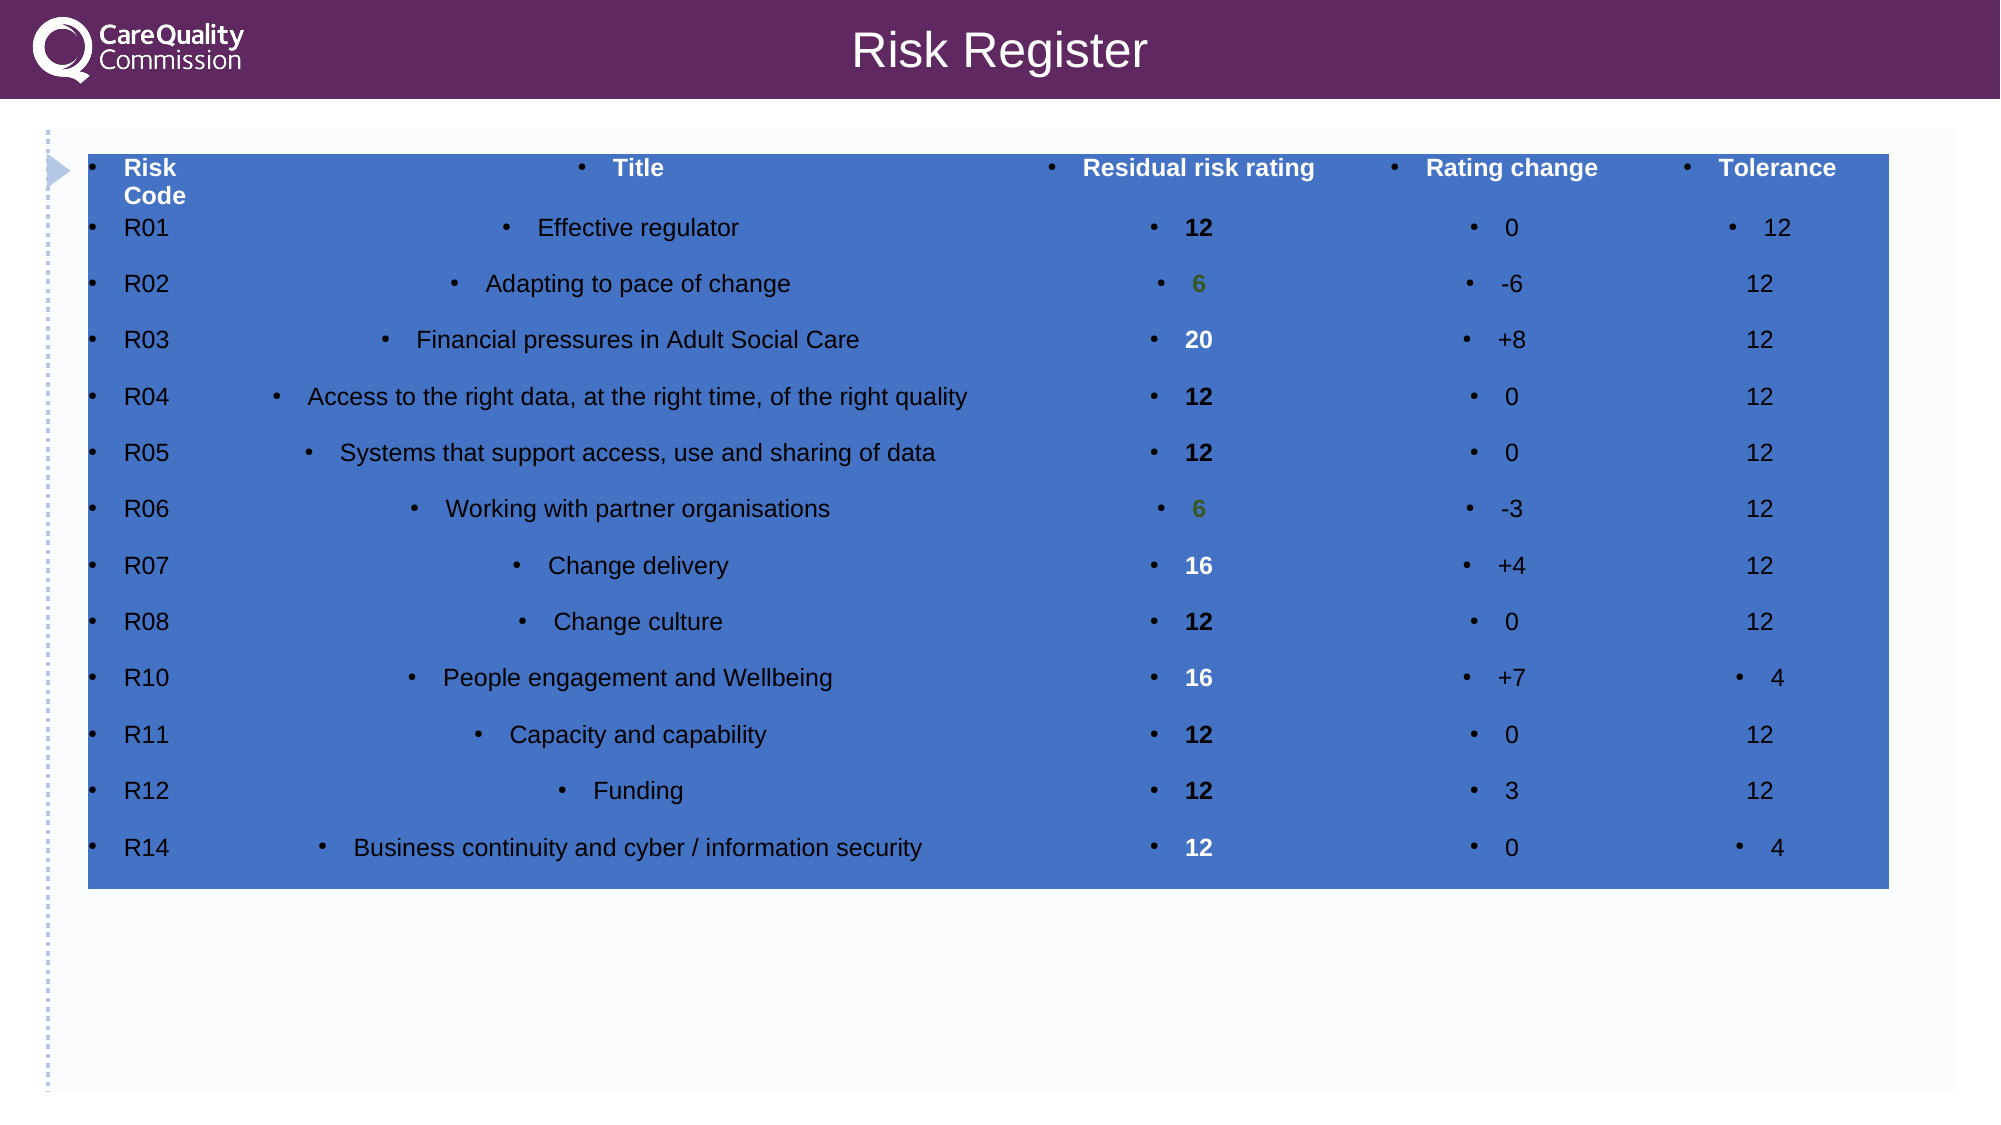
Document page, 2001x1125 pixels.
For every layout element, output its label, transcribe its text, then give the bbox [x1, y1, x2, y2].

table_cell Financial pressures in Adult Social Care [236, 326, 1006, 383]
table_cell 0 [1357, 833, 1632, 889]
table_cell Business continuity and cyber / information security [236, 833, 1006, 889]
table_cell 12 [1632, 721, 1889, 777]
table_header Rating change [1357, 154, 1632, 213]
table_cell Systems that support access, use and sharing of data [236, 439, 1006, 495]
table_cell Effective regulator [236, 213, 1006, 270]
table_cell R01 [88, 213, 236, 270]
text_box [47, 128, 1955, 1091]
table_cell +8 [1357, 326, 1632, 383]
table_cell 12 [1632, 326, 1889, 383]
table_cell 12 [1006, 608, 1357, 664]
table_cell People engagement and Wellbeing [236, 664, 1006, 721]
table_cell R03 [88, 326, 236, 383]
table_cell R12 [88, 777, 236, 833]
table_cell 16 [1006, 552, 1357, 608]
table_header Risk Code [88, 154, 236, 213]
table_cell 12 [1632, 439, 1889, 495]
table_cell 3 [1357, 777, 1632, 833]
text_box Risk Register [641, 9, 1358, 86]
table_header Residual risk rating [1006, 154, 1357, 213]
table_cell +7 [1357, 664, 1632, 721]
table_cell 12 [1006, 213, 1357, 270]
table_cell 0 [1357, 383, 1632, 439]
table_cell Adapting to pace of change [236, 270, 1006, 326]
table_cell R02 [88, 270, 236, 326]
table_cell R11 [88, 721, 236, 777]
table_cell Funding [236, 777, 1006, 833]
table_cell 0 [1357, 608, 1632, 664]
table_cell 20 [1006, 326, 1357, 383]
table_cell 12 [1632, 383, 1889, 439]
table_header Tolerance [1632, 154, 1889, 213]
table_cell 0 [1357, 721, 1632, 777]
table_cell 12 [1006, 777, 1357, 833]
table_cell -3 [1357, 495, 1632, 552]
table_cell 12 [1006, 439, 1357, 495]
table_cell R04 [88, 383, 236, 439]
text_box [0, 0, 2000, 99]
table_cell R10 [88, 664, 236, 721]
table_cell R08 [88, 608, 236, 664]
table_cell 12 [1632, 270, 1889, 326]
table_cell 12 [1006, 721, 1357, 777]
table_cell 4 [1632, 664, 1889, 721]
table_cell 4 [1632, 833, 1889, 889]
table_cell 12 [1632, 608, 1889, 664]
table_cell 0 [1357, 213, 1632, 270]
table_cell +4 [1357, 552, 1632, 608]
table_cell 12 [1632, 552, 1889, 608]
table_cell Capacity and capability [236, 721, 1006, 777]
table_cell R05 [88, 439, 236, 495]
table_cell 12 [1632, 213, 1889, 270]
table_cell Working with partner organisations [236, 495, 1006, 552]
table_cell R14 [88, 833, 236, 889]
table_cell 12 [1632, 777, 1889, 833]
picture [32, 16, 245, 84]
table_header Title [236, 154, 1006, 213]
table_cell 6 [1006, 495, 1357, 552]
table_cell 0 [1357, 439, 1632, 495]
table_cell Change delivery [236, 552, 1006, 608]
table_cell 12 [1006, 383, 1357, 439]
table_cell 12 [1632, 495, 1889, 552]
table_cell -6 [1357, 270, 1632, 326]
table_cell 16 [1006, 664, 1357, 721]
table_cell Access to the right data, at the right time, of the right quality [236, 383, 1006, 439]
table_cell R06 [88, 495, 236, 552]
table_cell 6 [1006, 270, 1357, 326]
table_cell 12 [1006, 833, 1357, 889]
table_cell R07 [88, 552, 236, 608]
table_cell Change culture [236, 608, 1006, 664]
